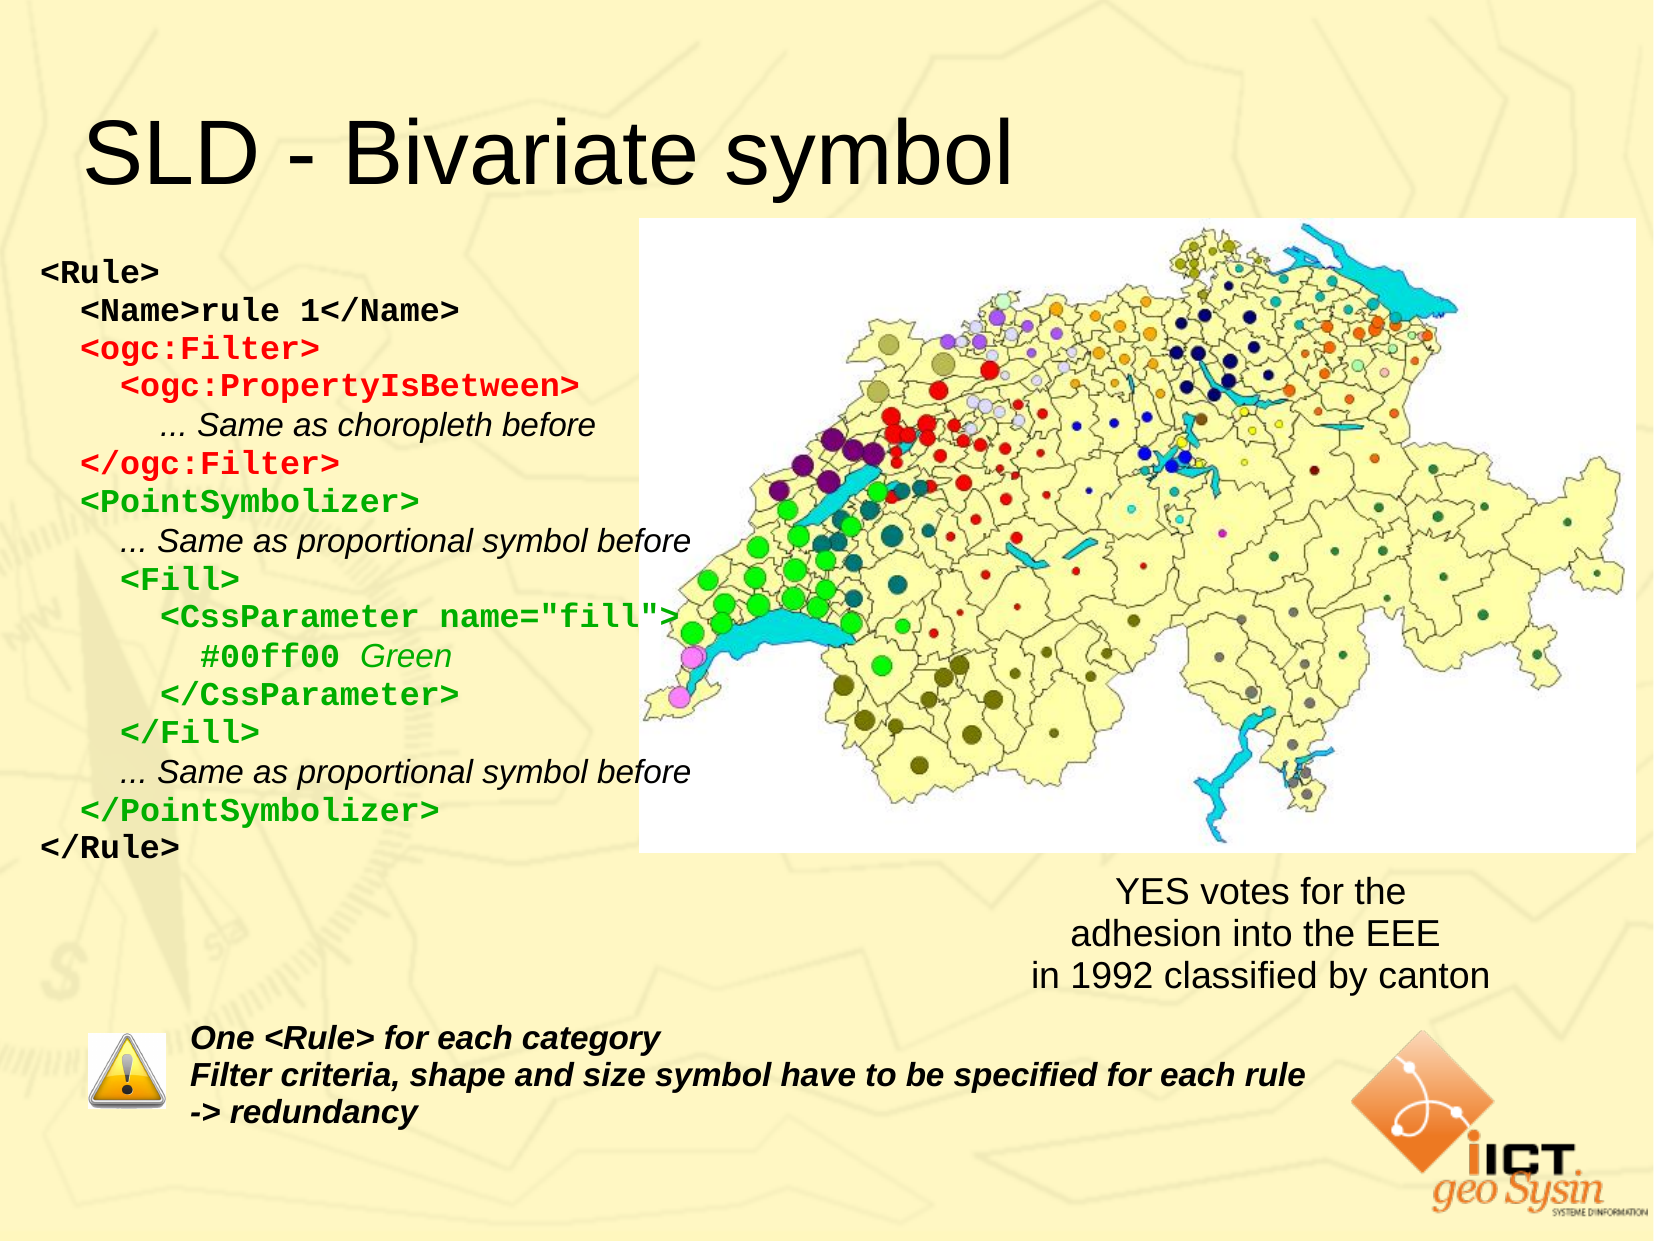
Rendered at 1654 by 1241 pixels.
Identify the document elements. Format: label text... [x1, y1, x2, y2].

text_box <Rule> <Name>rule 1</Name> <ogc:Filter> <ogc:PropertyIsBetween> ... Same as choropleth before </ogc:Filter> <PointSymbolizer> ... Same as proportional symbol before <Fill> <CssParameter name="fill"> #00ff00 Green </CssParameter> </Fill> ... Same as proportional symbol before </PointSymbolizer> </Rule> One <Rule> for each category Filter criteria, shape and size symbol have to be specified for each rule -> redundancy [25, 248, 1323, 1139]
title SLD - Bivariate symbol [82, 49, 1571, 248]
text_box YES votes for the adhesion into the EEE in 1992 classified by canton [1016, 863, 1506, 1004]
picture [0, 0, 1654, 1241]
